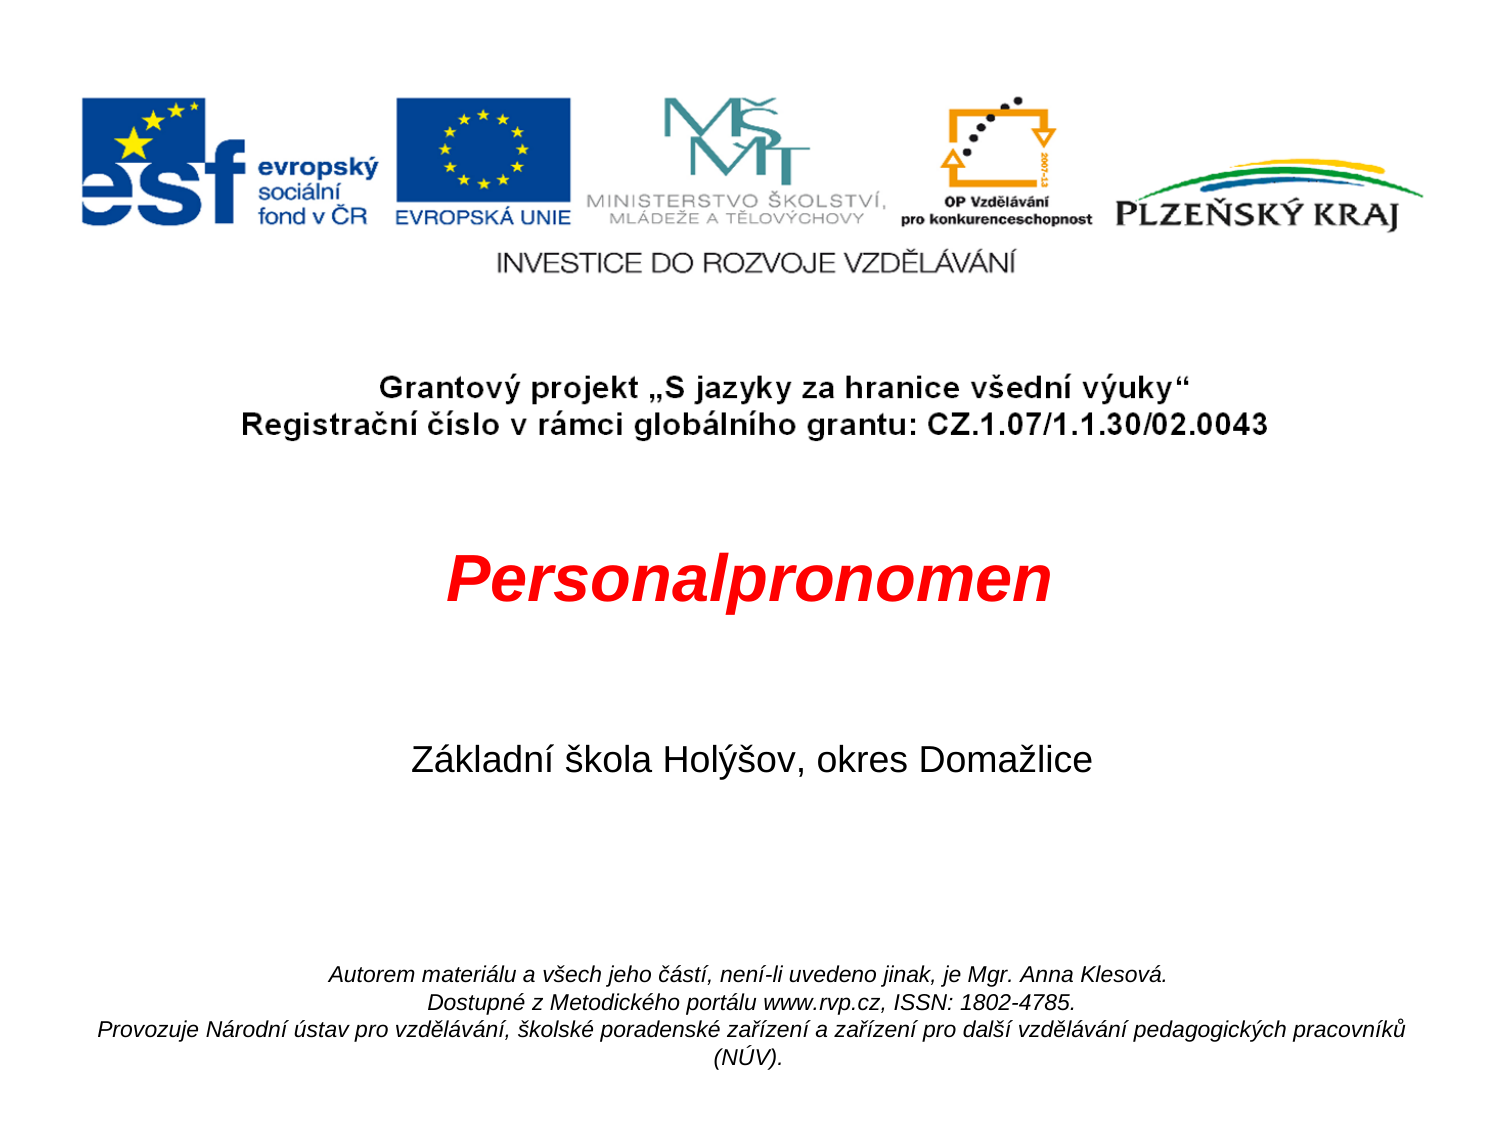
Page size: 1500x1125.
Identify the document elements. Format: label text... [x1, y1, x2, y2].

text_box Základní škola Holýšov, okres Domažlice [396, 727, 1109, 834]
text_box [64, 78, 1447, 482]
text_box Personalpronomen [225, 527, 1276, 926]
text_box Autorem materiálu a všech jeho částí, není-li uvedeno jinak, je Mgr. Anna Klesová. Dostupné z Metodického portálu www.rvp.cz, ISSN: 1802-4785. Provozuje Národní ústav pro vzdělávání, školské poradenské zařízení a zařízení pro další vzdělávání pedagogických pracovníků (NÚV). [41, 952, 1457, 1106]
